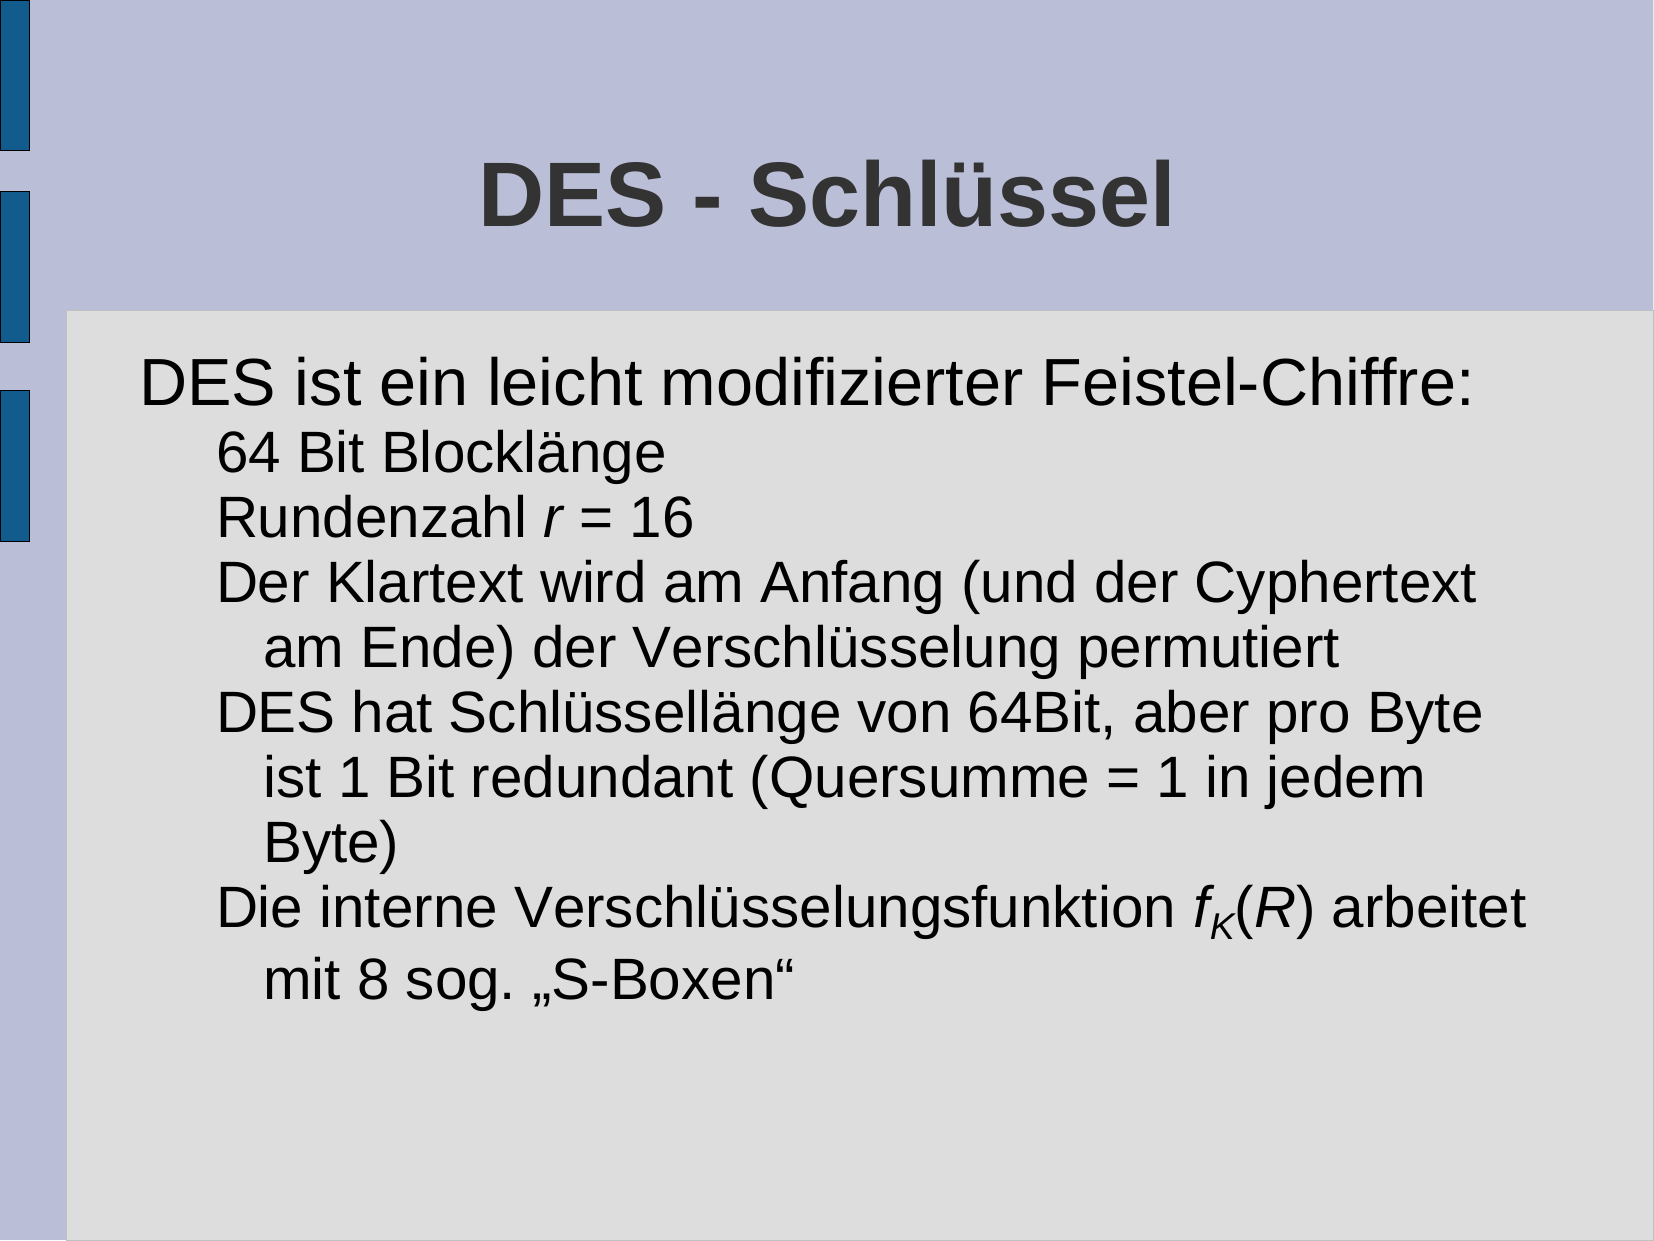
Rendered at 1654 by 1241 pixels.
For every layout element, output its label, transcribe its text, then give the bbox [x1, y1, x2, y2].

title DES - Schlüssel [121, 91, 1534, 299]
list DES ist ein leicht modifizierter Feistel-Chiffre: 64 Bit Blocklänge Rundenzahl r = 16 Der Klartext wird am Anfang (und der Cyphertext am Ende) der Verschlüsselung permutiert DES hat Schlüssellänge von 64Bit, aber pro Byte ist 1 Bit redundant (Quersumme = 1 in jedem Byte) Die interne Verschlüsselungsfunktion fK(R) arbeitet mit 8 sog. „S-Boxen“ [121, 344, 1534, 1127]
